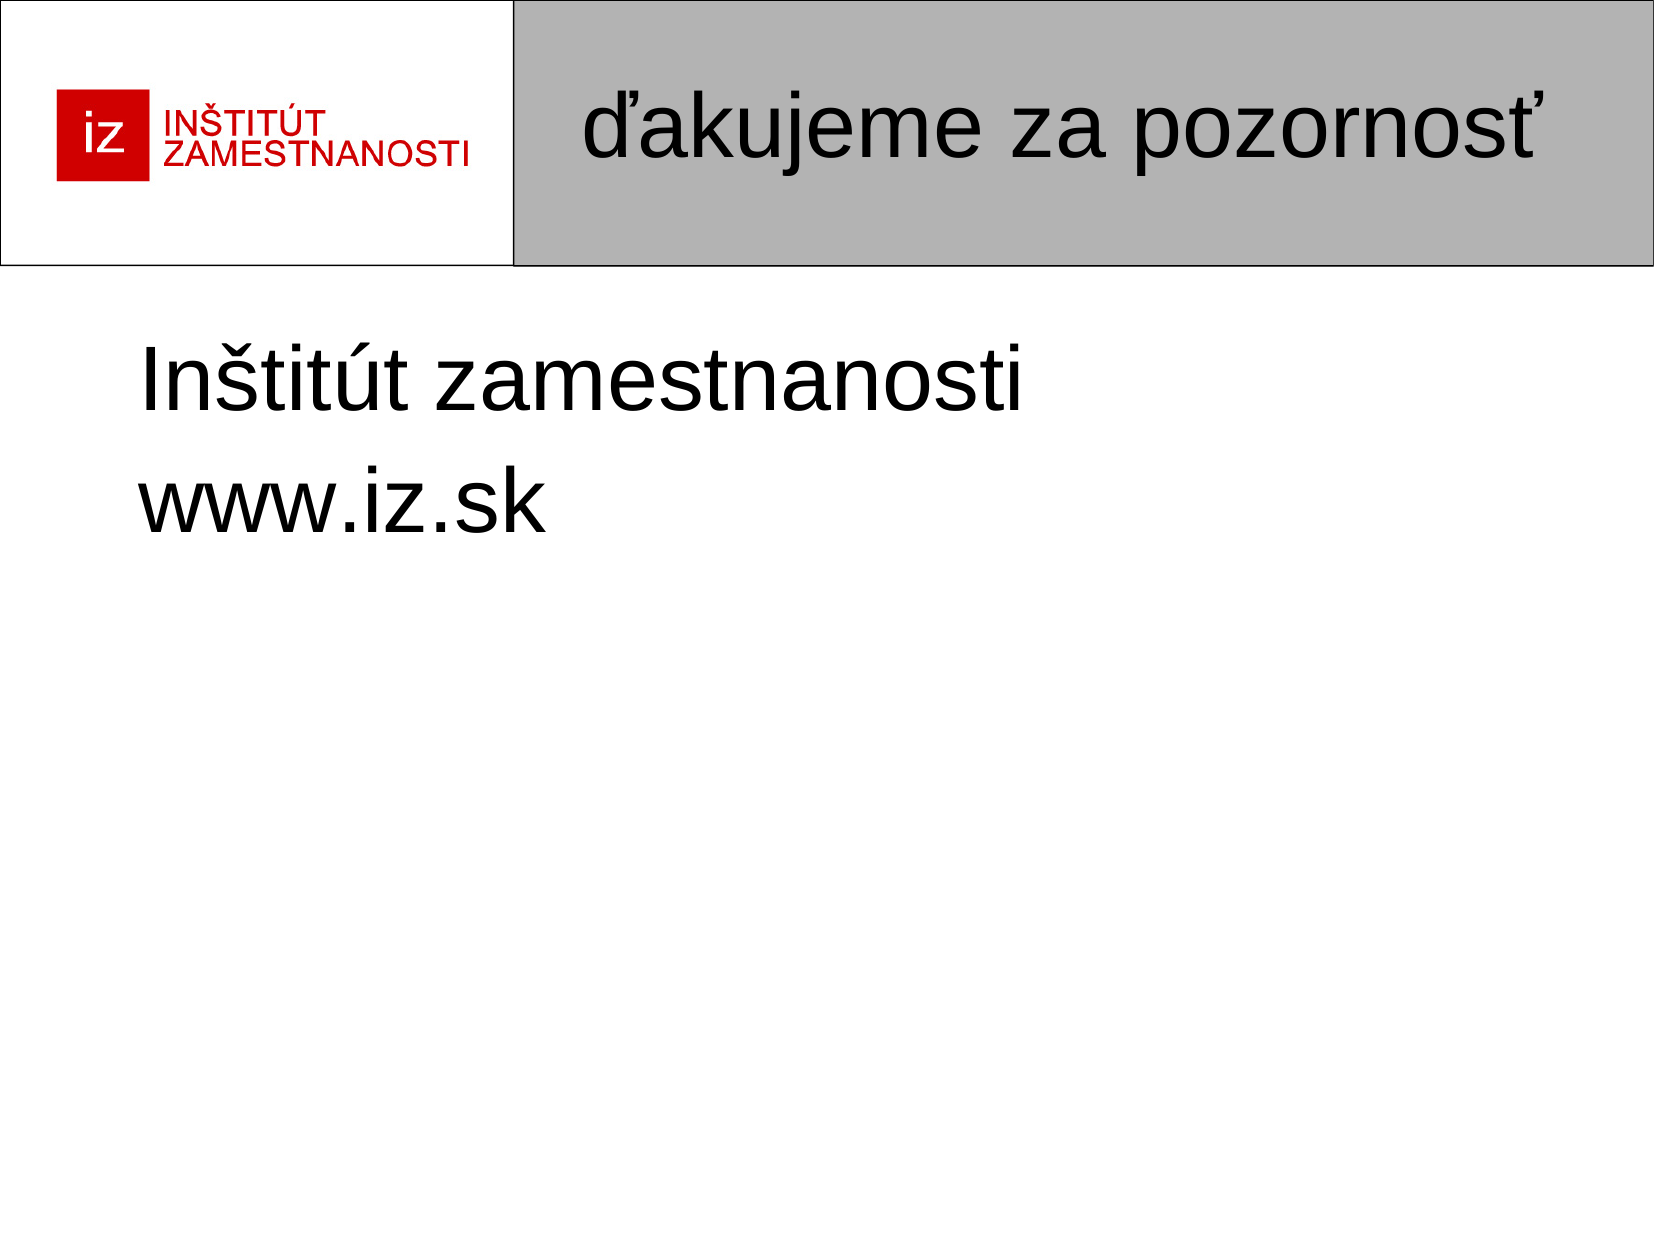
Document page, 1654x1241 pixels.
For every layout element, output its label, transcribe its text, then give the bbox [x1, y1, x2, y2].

title ďakujeme za pozornosť [561, 37, 1565, 229]
picture [5, 8, 512, 257]
list Inštitút zamestnanosti www.iz.sk [121, 344, 1533, 1112]
